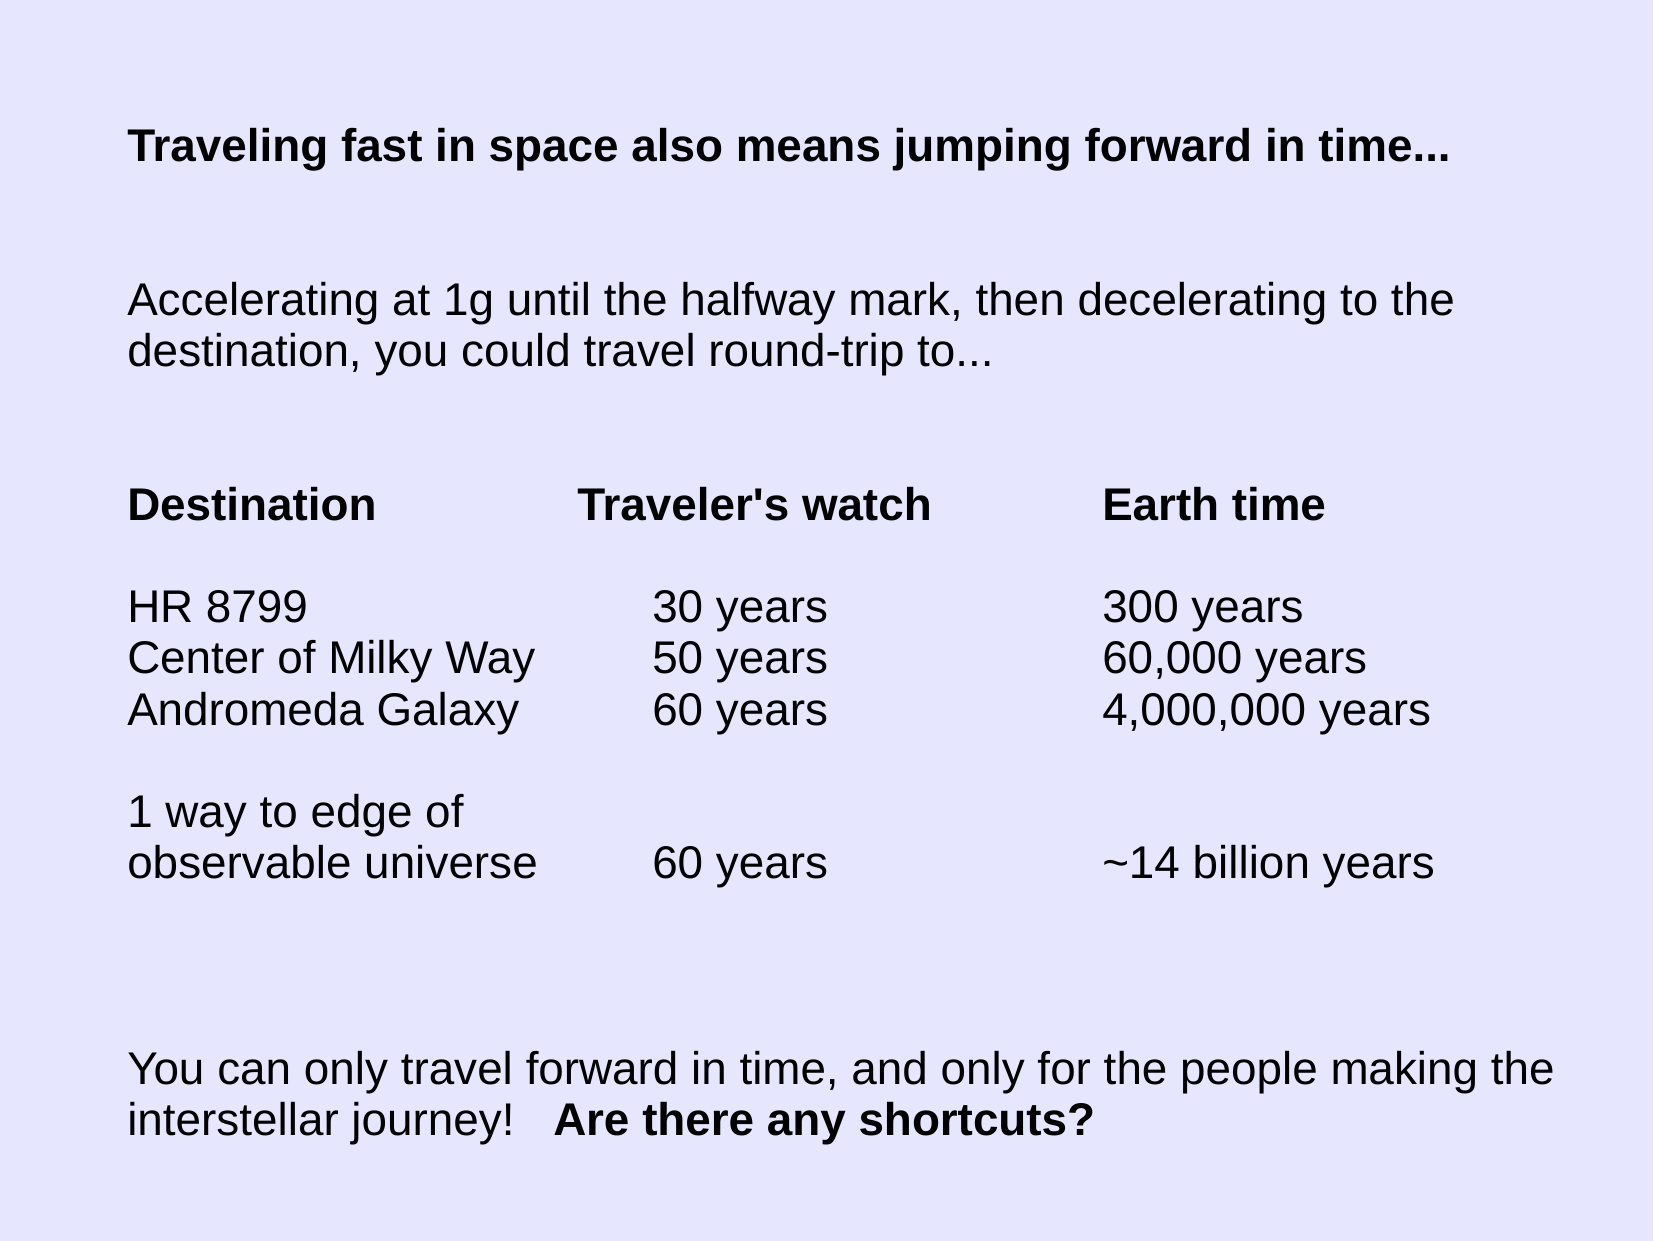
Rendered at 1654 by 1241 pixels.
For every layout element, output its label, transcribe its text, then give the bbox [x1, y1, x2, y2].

text_box Traveling fast in space also means jumping forward in time... Accelerating at 1g until the halfway mark, then decelerating to the destination, you could travel round-trip to... Destination Traveler's watch Earth time HR 8799 30 years 300 years Center of Milky Way 50 years 60,000 years Andromeda Galaxy 60 years 4,000,000 years 1 way to edge of observable universe 60 years ~14 billion years You can only travel forward in time, and only for the people making the interstellar journey! Are there any shortcuts? [112, 112, 1576, 1153]
